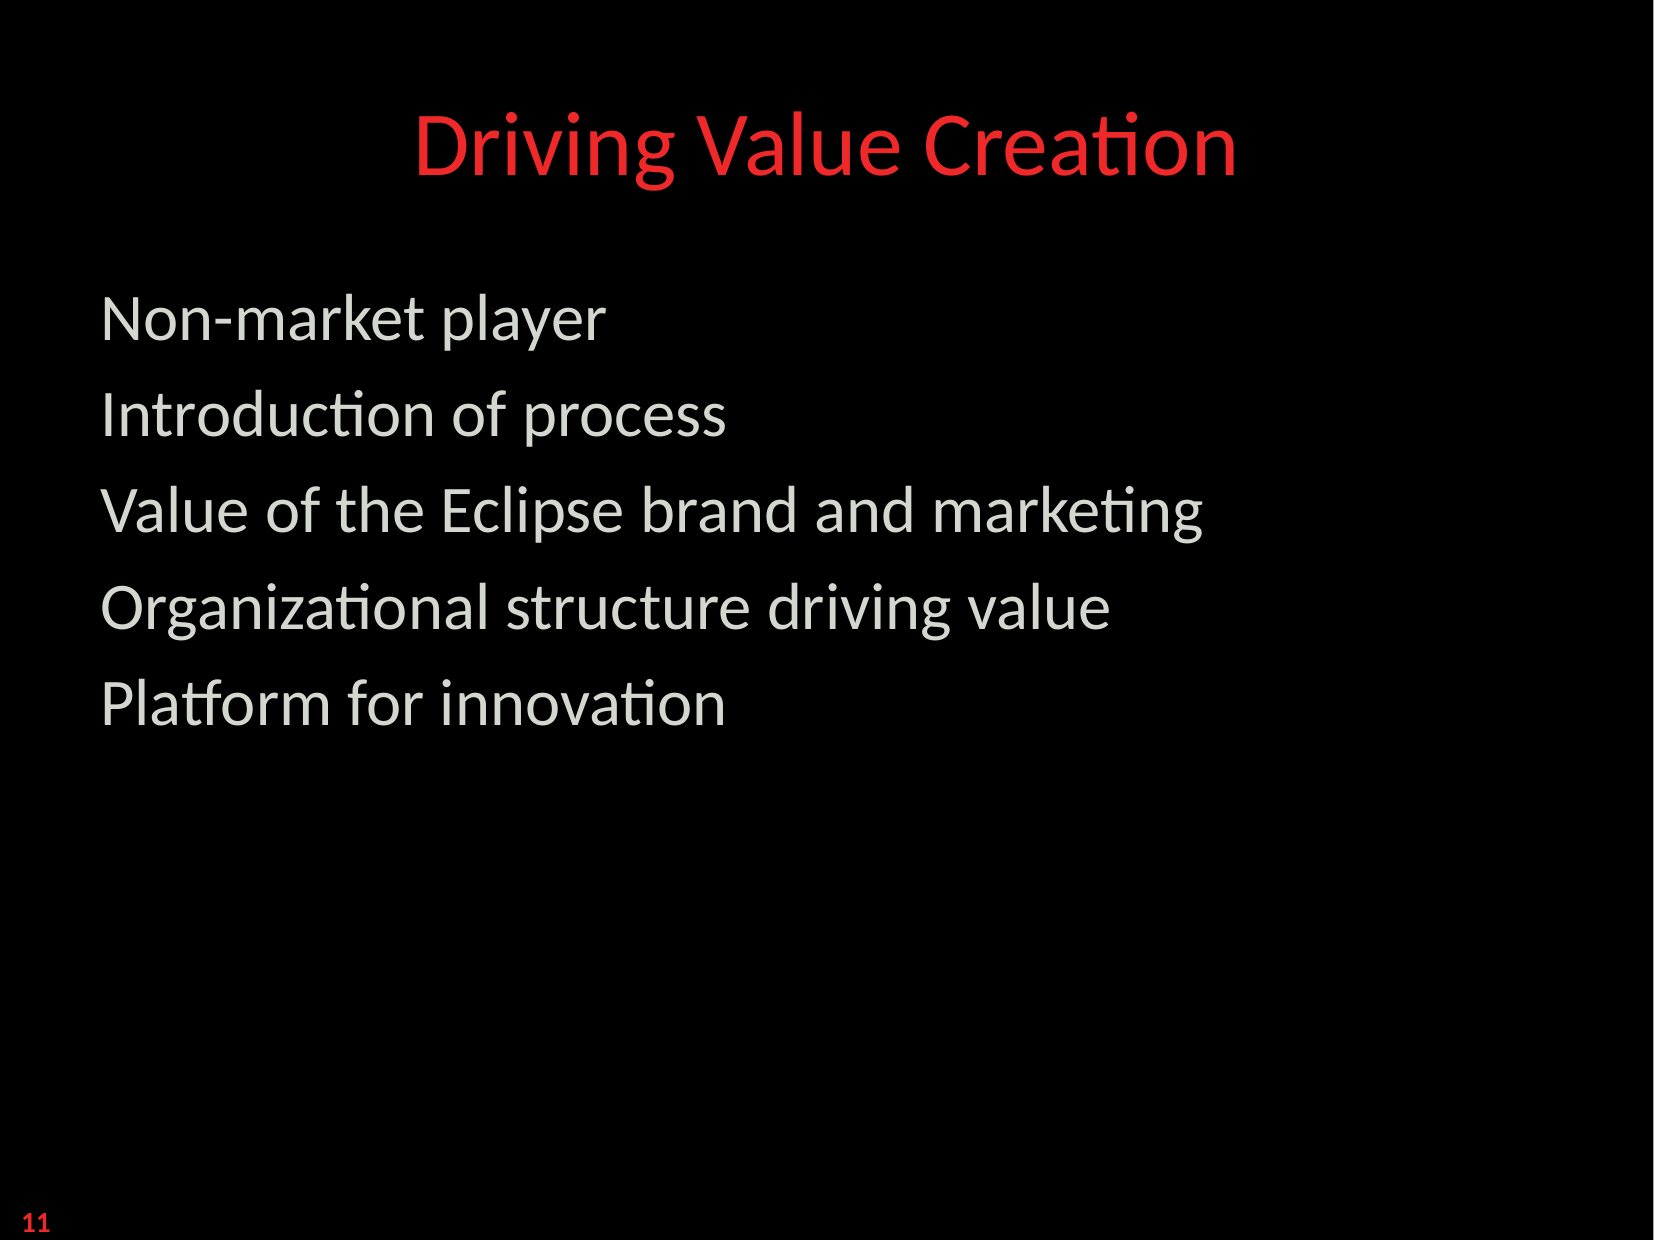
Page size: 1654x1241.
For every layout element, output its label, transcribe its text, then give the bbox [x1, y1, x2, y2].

title Driving Value Creation [82, 56, 1571, 250]
list Non-market player Introduction of process Value of the Eclipse brand and marketing Organizational structure driving value Platform for innovation [82, 290, 1571, 1094]
